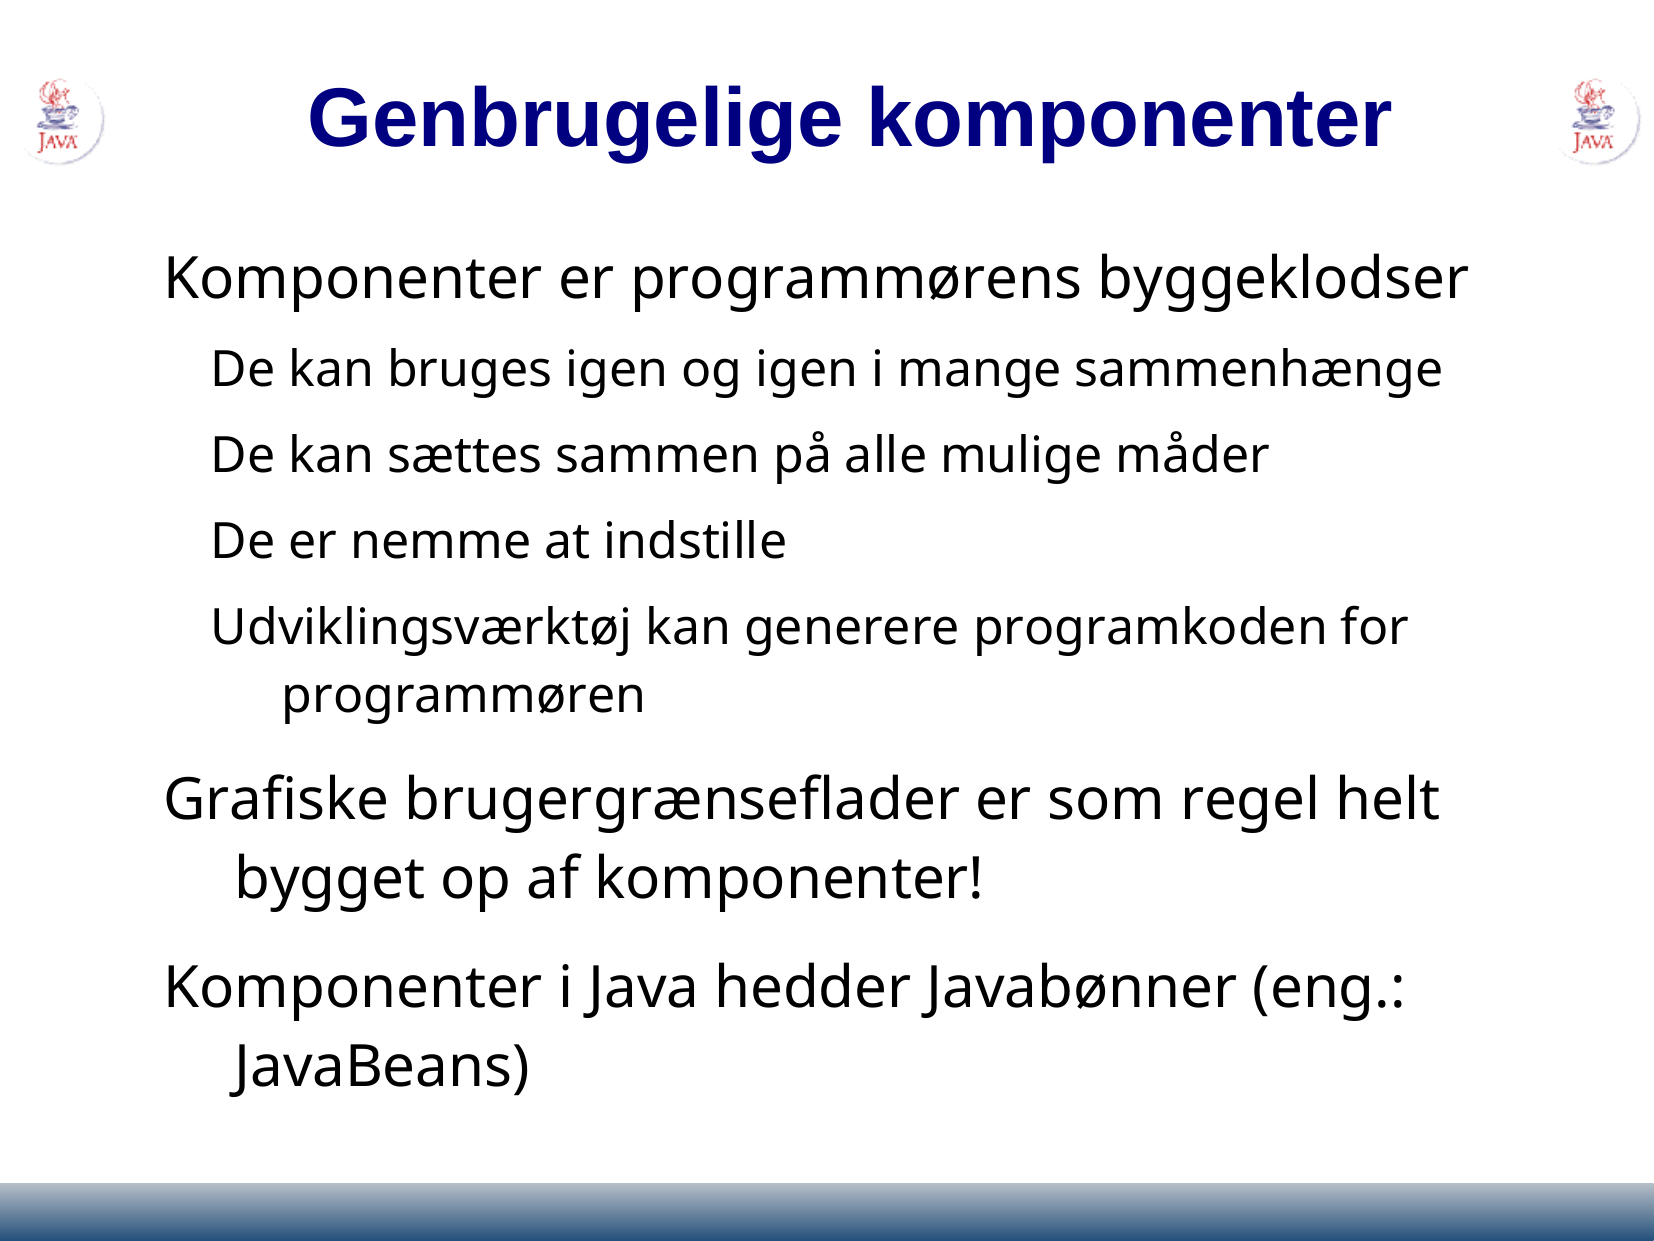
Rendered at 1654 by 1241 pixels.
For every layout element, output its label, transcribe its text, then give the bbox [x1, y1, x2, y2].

list Komponenter er programmørens byggeklodser De kan bruges igen og igen i mange sammenhænge De kan sættes sammen på alle mulige måder De er nemme at indstille Udviklingsværktøj kan generere programkoden for programmøren Grafiske brugergrænseflader er som regel helt bygget op af komponenter! Komponenter i Java hedder Javabønner (eng.: JavaBeans) [151, 236, 1532, 986]
picture [1545, 71, 1645, 169]
picture [10, 71, 109, 169]
title Genbrugelige komponenter [156, 14, 1534, 222]
